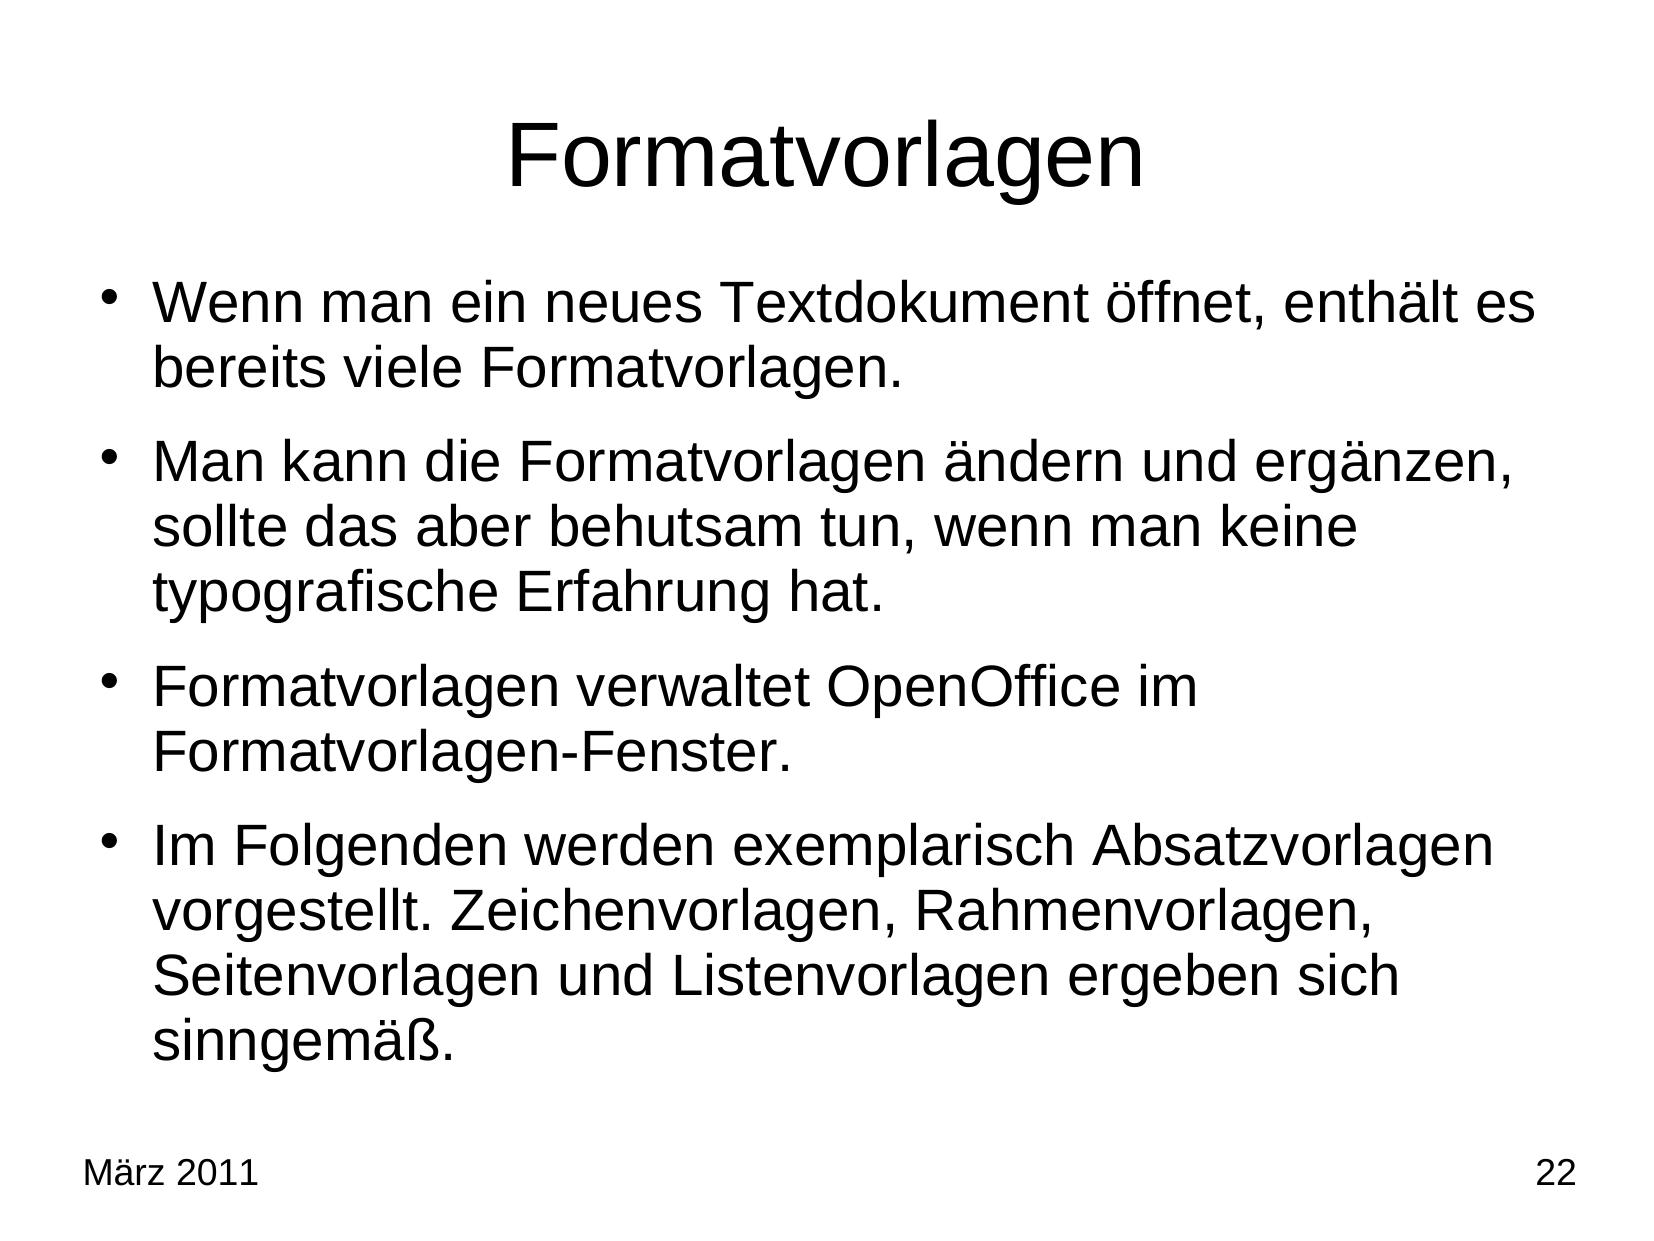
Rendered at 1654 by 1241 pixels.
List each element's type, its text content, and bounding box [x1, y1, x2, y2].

list Wenn man ein neues Textdokument öffnet, enthält es bereits viele Formatvorlagen. Man kann die Formatvorlagen ändern und ergänzen, sollte das aber behutsam tun, wenn man keine typografische Erfahrung hat. Formatvorlagen verwaltet OpenOffice im Formatvorlagen-Fenster. Im Folgenden werden exemplarisch Absatzvorlagen vorgestellt. Zeichenvorlagen, Rahmenvorlagen, Seitenvorlagen und Listenvorlagen ergeben sich sinngemäß. [82, 265, 1571, 1109]
title Formatvorlagen [82, 49, 1571, 257]
